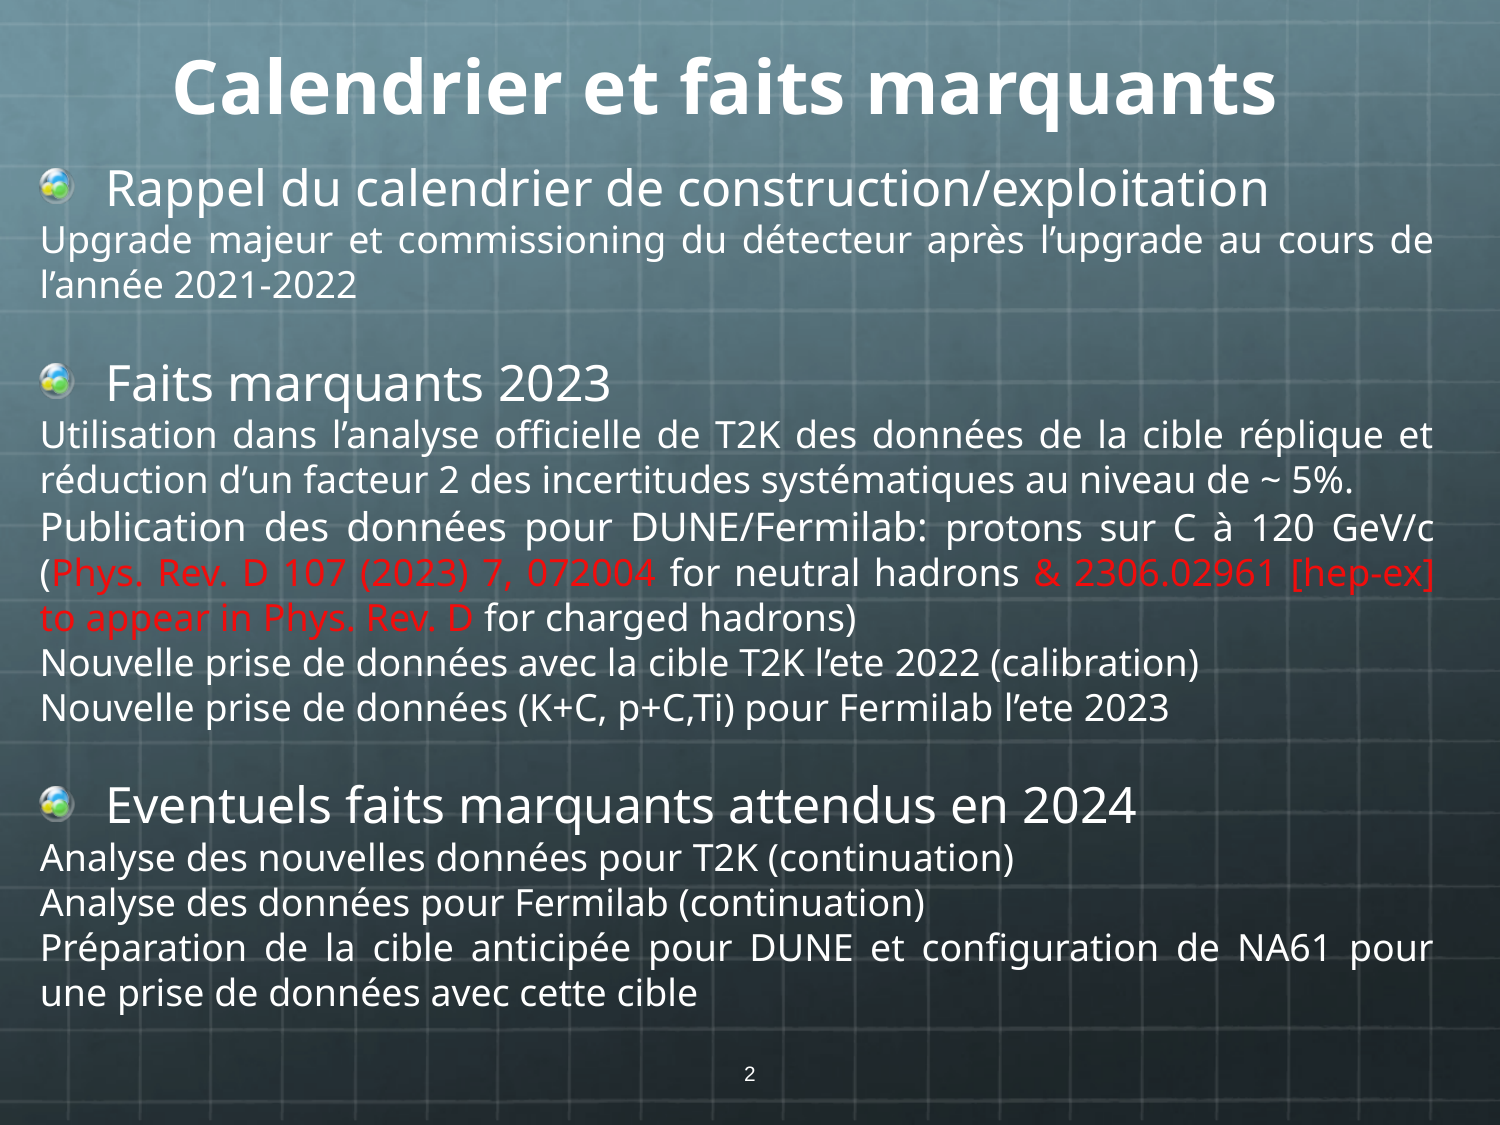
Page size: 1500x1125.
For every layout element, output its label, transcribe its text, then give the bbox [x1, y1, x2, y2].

picture [39, 168, 75, 204]
picture [475, 953, 485, 959]
picture [39, 363, 75, 399]
picture [162, 953, 172, 959]
picture [655, 953, 665, 959]
picture [339, 953, 349, 959]
picture [1037, 953, 1048, 959]
picture [407, 953, 417, 959]
picture [756, 953, 769, 958]
picture [1182, 953, 1192, 959]
picture [945, 953, 956, 959]
picture [1119, 953, 1130, 959]
picture [1014, 953, 1025, 959]
picture [1356, 953, 1366, 959]
picture [677, 953, 688, 959]
picture [39, 786, 75, 822]
picture [1400, 953, 1411, 959]
picture [699, 953, 710, 959]
picture [573, 953, 583, 959]
text_box Rappel du calendrier de construction/exploitation Upgrade majeur et commissioning du détecteur après l’upgrade au cours de l’année 2021-2022 Faits marquants 2023 Utilisation dans l’analyse officielle de T2K des données de la cible réplique et réduction d’un facteur 2 des incertitudes systématiques au niveau de ~ 5%. Publication des données pour DUNE/Fermilab: protons sur C à 120 GeV/c (Phys. Rev. D 107 (2023) 7, 072004 for neutral hadrons & 2306.02961 [hep-ex] to appear in Phys. Rev. D for charged hadrons) Nouvelle prise de données avec la cible T2K l’ete 2022 (calibration) Nouvelle prise de données (K+C, p+C,Ti) pour Fermilab l’ete 2023 Eventuels faits marquants attendus en 2024 Analyse des nouvelles données pour T2K (continuation) Analyse des données pour Fermilab (continuation) Préparation de la cible anticipée pour DUNE et configuration de NA61 pour une prise de données avec cette cible [24, 149, 1450, 953]
picture [207, 953, 218, 959]
picture [783, 953, 796, 958]
picture [105, 953, 115, 959]
picture [126, 953, 136, 959]
text_box <number> [687, 1042, 813, 1103]
picture [1295, 953, 1305, 959]
picture [270, 953, 280, 959]
picture [0, 0, 1500, 1125]
picture [1378, 953, 1389, 959]
picture [1074, 953, 1084, 959]
text_box Calendrier et faits marquants [49, 0, 1400, 179]
